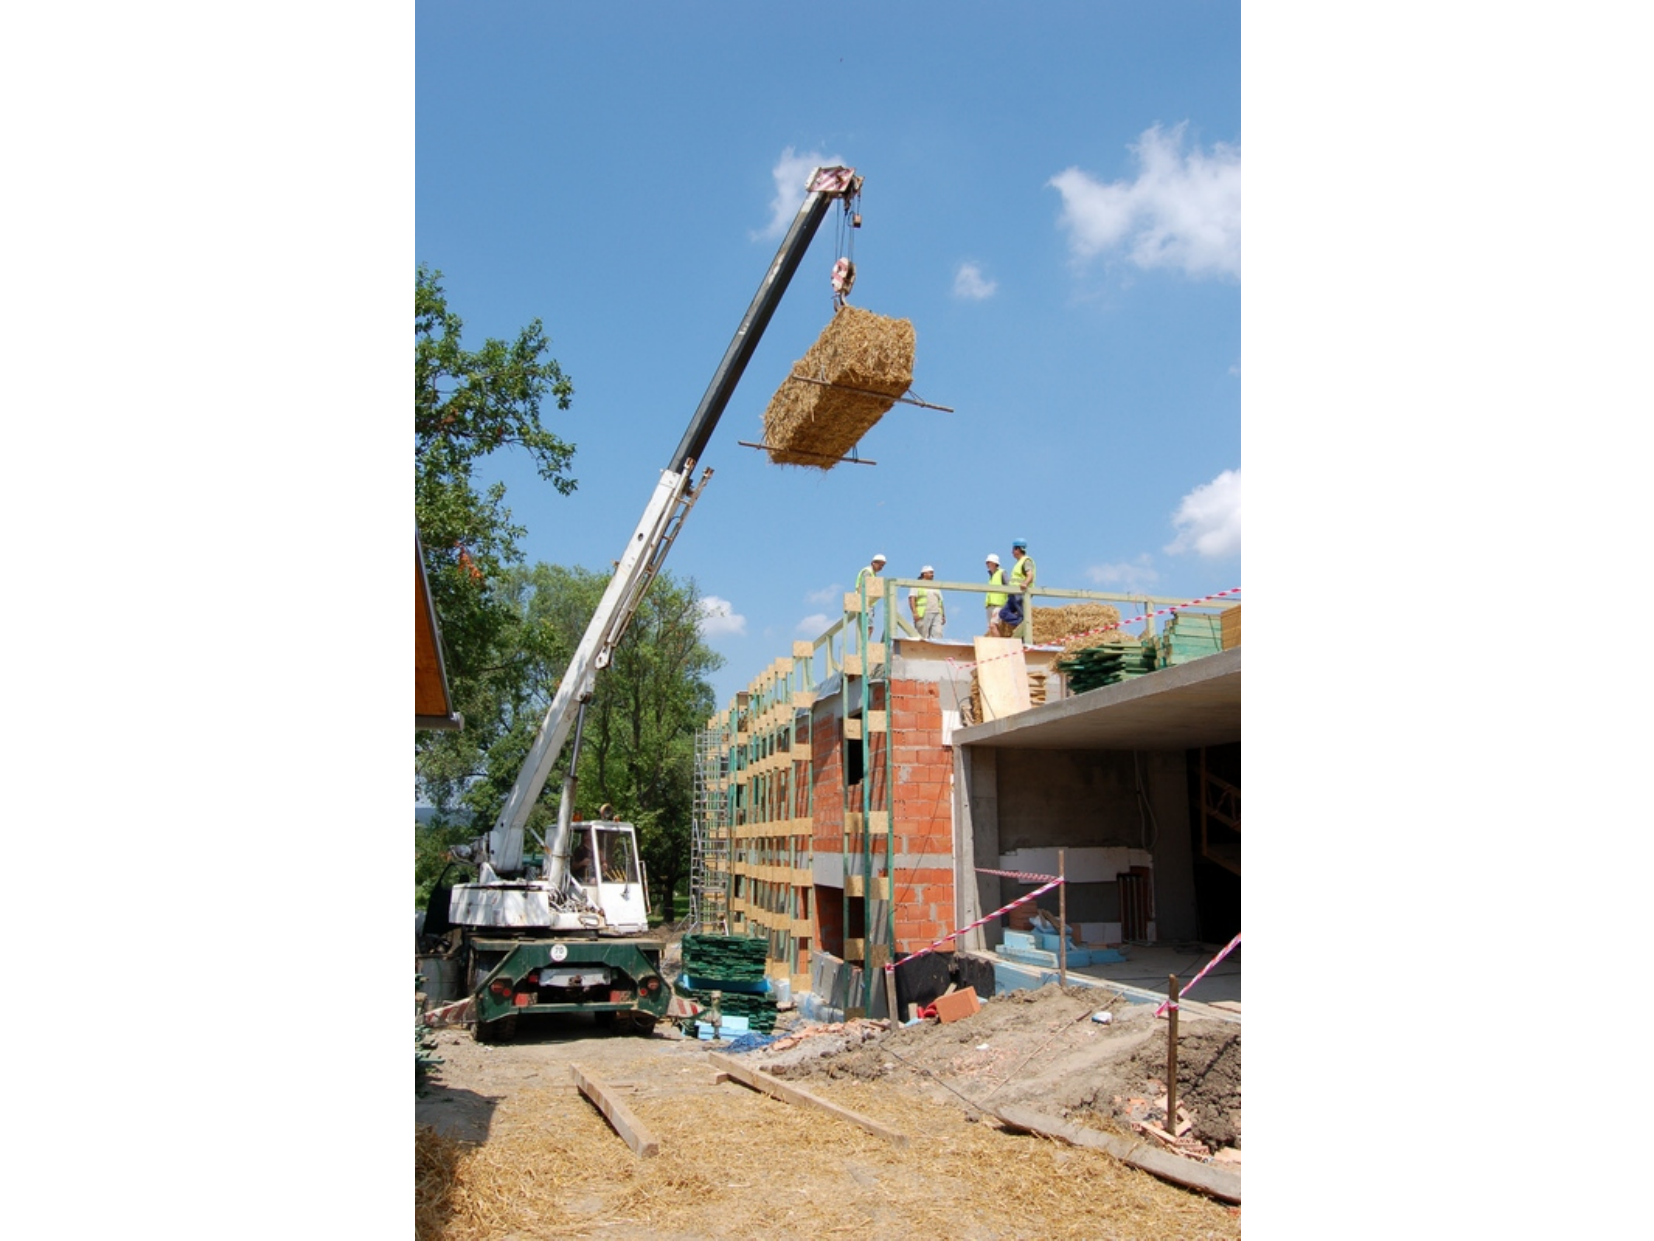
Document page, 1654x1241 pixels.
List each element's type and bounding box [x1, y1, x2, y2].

picture [415, 0, 1241, 1241]
